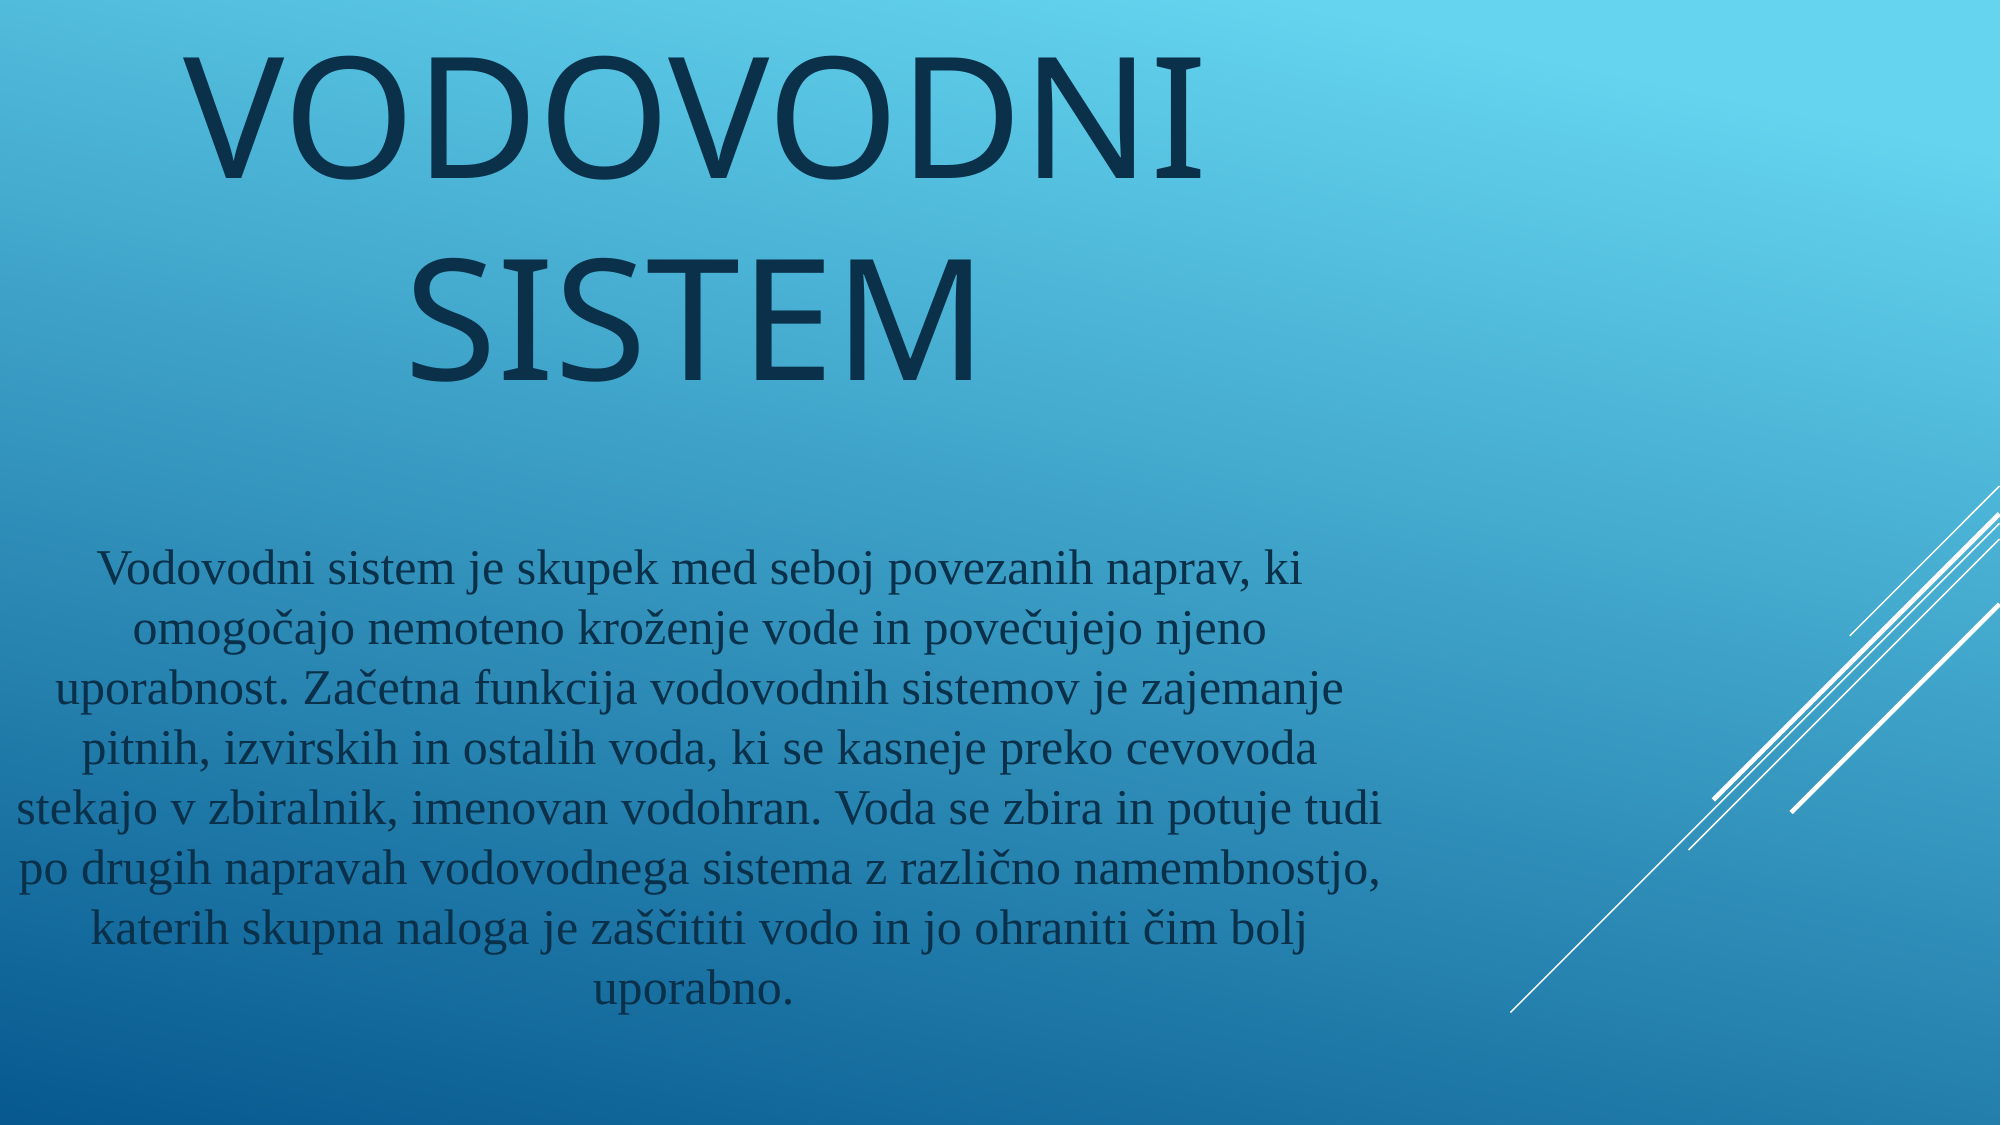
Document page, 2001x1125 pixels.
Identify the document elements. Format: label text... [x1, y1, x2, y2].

list Vodovodni sistem je skupek med seboj povezanih naprav, ki omogočajo nemoteno kroženje vode in povečujejo njeno uporabnost. Začetna funkcija vodovodnih sistemov je zajemanje pitnih, izvirskih in ostalih voda, ki se kasneje preko cevovoda stekajo v zbiralnik, imenovan vodohran. Voda se zbira in potuje tudi po drugih napravah vodovodnega sistema z različno namembnostjo, katerih skupna naloga je zaščititi vodo in jo ohraniti čim bolj uporabno. [0, 423, 1400, 1125]
title Vodovodni sistem [0, 0, 1392, 423]
